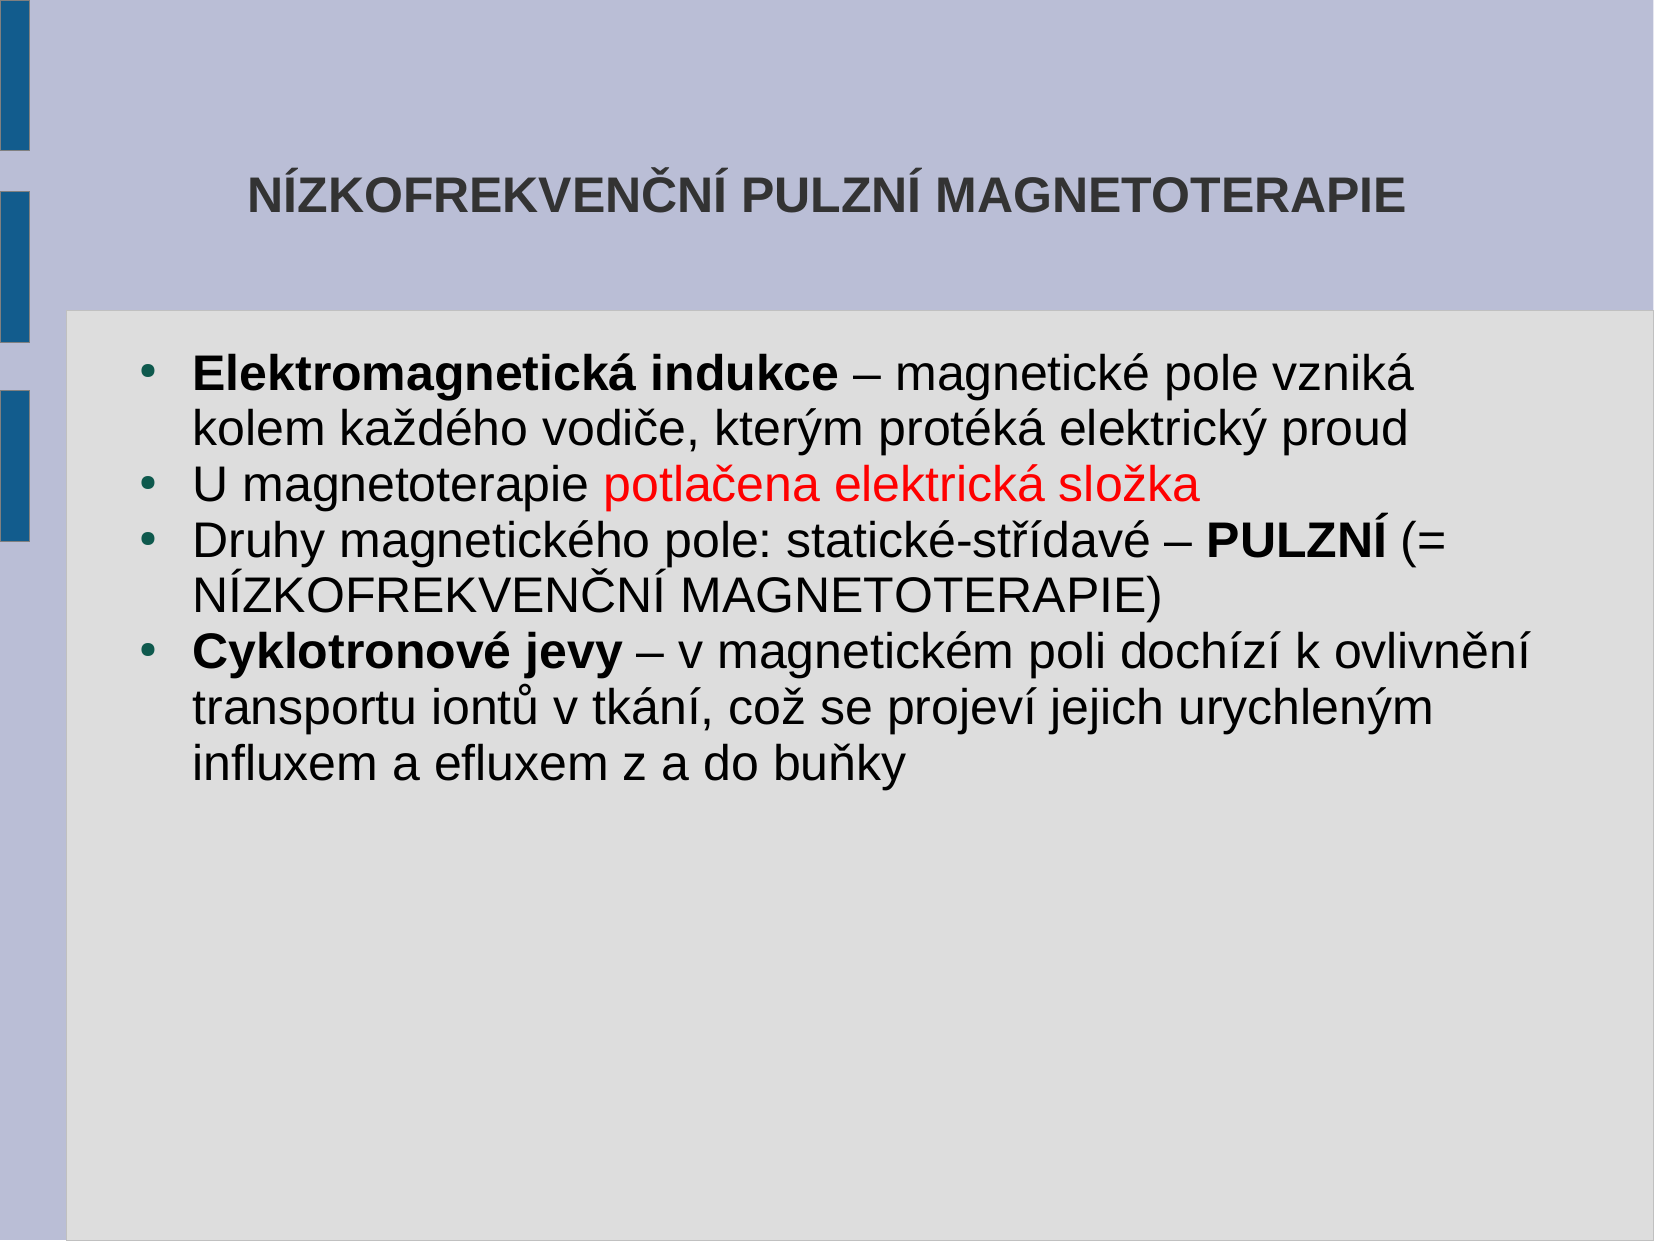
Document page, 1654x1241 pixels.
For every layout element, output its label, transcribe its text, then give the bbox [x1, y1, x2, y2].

title NÍZKOFREKVENČNÍ PULZNÍ MAGNETOTERAPIE [121, 91, 1534, 299]
list Elektromagnetická indukce – magnetické pole vzniká kolem každého vodiče, kterým protéká elektrický proud U magnetoterapie potlačena elektrická složka Druhy magnetického pole: statické-střídavé – PULZNÍ (= NÍZKOFREKVENČNÍ MAGNETOTERAPIE) Cyklotronové jevy – v magnetickém poli dochízí k ovlivnění transportu iontů v tkání, což se projeví jejich urychleným influxem a efluxem z a do buňky [121, 344, 1534, 1127]
